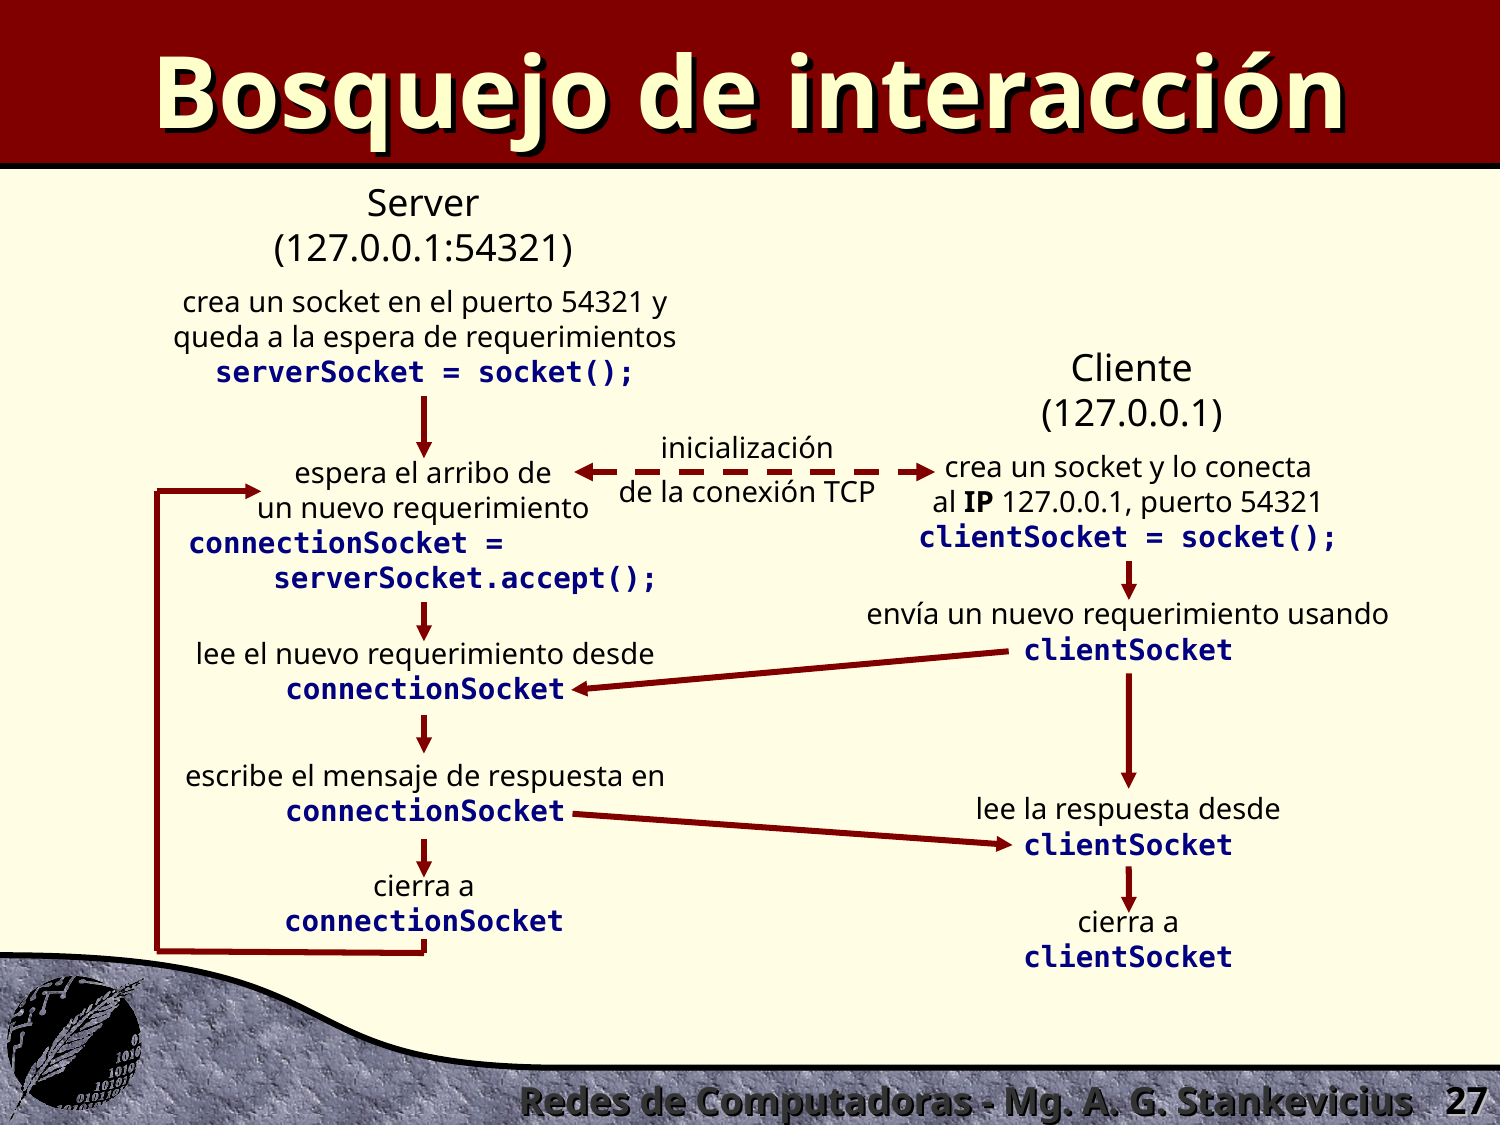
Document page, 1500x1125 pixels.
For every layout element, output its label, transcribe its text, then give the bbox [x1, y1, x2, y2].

text_box Server (127.0.0.1:54321) [259, 171, 588, 277]
title Bosquejo de interacción [15, 5, 1485, 160]
text_box Cliente (127.0.0.1) [1026, 336, 1238, 440]
picture [1047, 1100, 1054, 1110]
text_box envía un nuevo requerimiento usando clientSocket [851, 588, 1405, 674]
picture [790, 1100, 795, 1110]
text_box cierra a clientSocket [1008, 895, 1249, 981]
text_box lee el nuevo requerimiento desde connectionSocket [180, 627, 670, 713]
text_box espera el arribo de un nuevo requerimiento connectionSocket = serverSocket.accept(); [173, 446, 674, 603]
text_box inicialización de la conexión TCP [603, 421, 891, 517]
text_box crea un socket y lo conecta al IP 127.0.0.1, puerto 54321 clientSocket = socket(); [903, 440, 1354, 562]
picture [0, 959, 1500, 1125]
text_box escribe el mensaje de respuesta en connectionSocket [170, 749, 681, 836]
text_box crea un socket en el puerto 54321 y queda a la espera de requerimientos serverSocket = socket(); [158, 275, 693, 396]
text_box lee la respuesta desde clientSocket [960, 783, 1296, 869]
text_box cierra a connectionSocket [269, 859, 579, 945]
